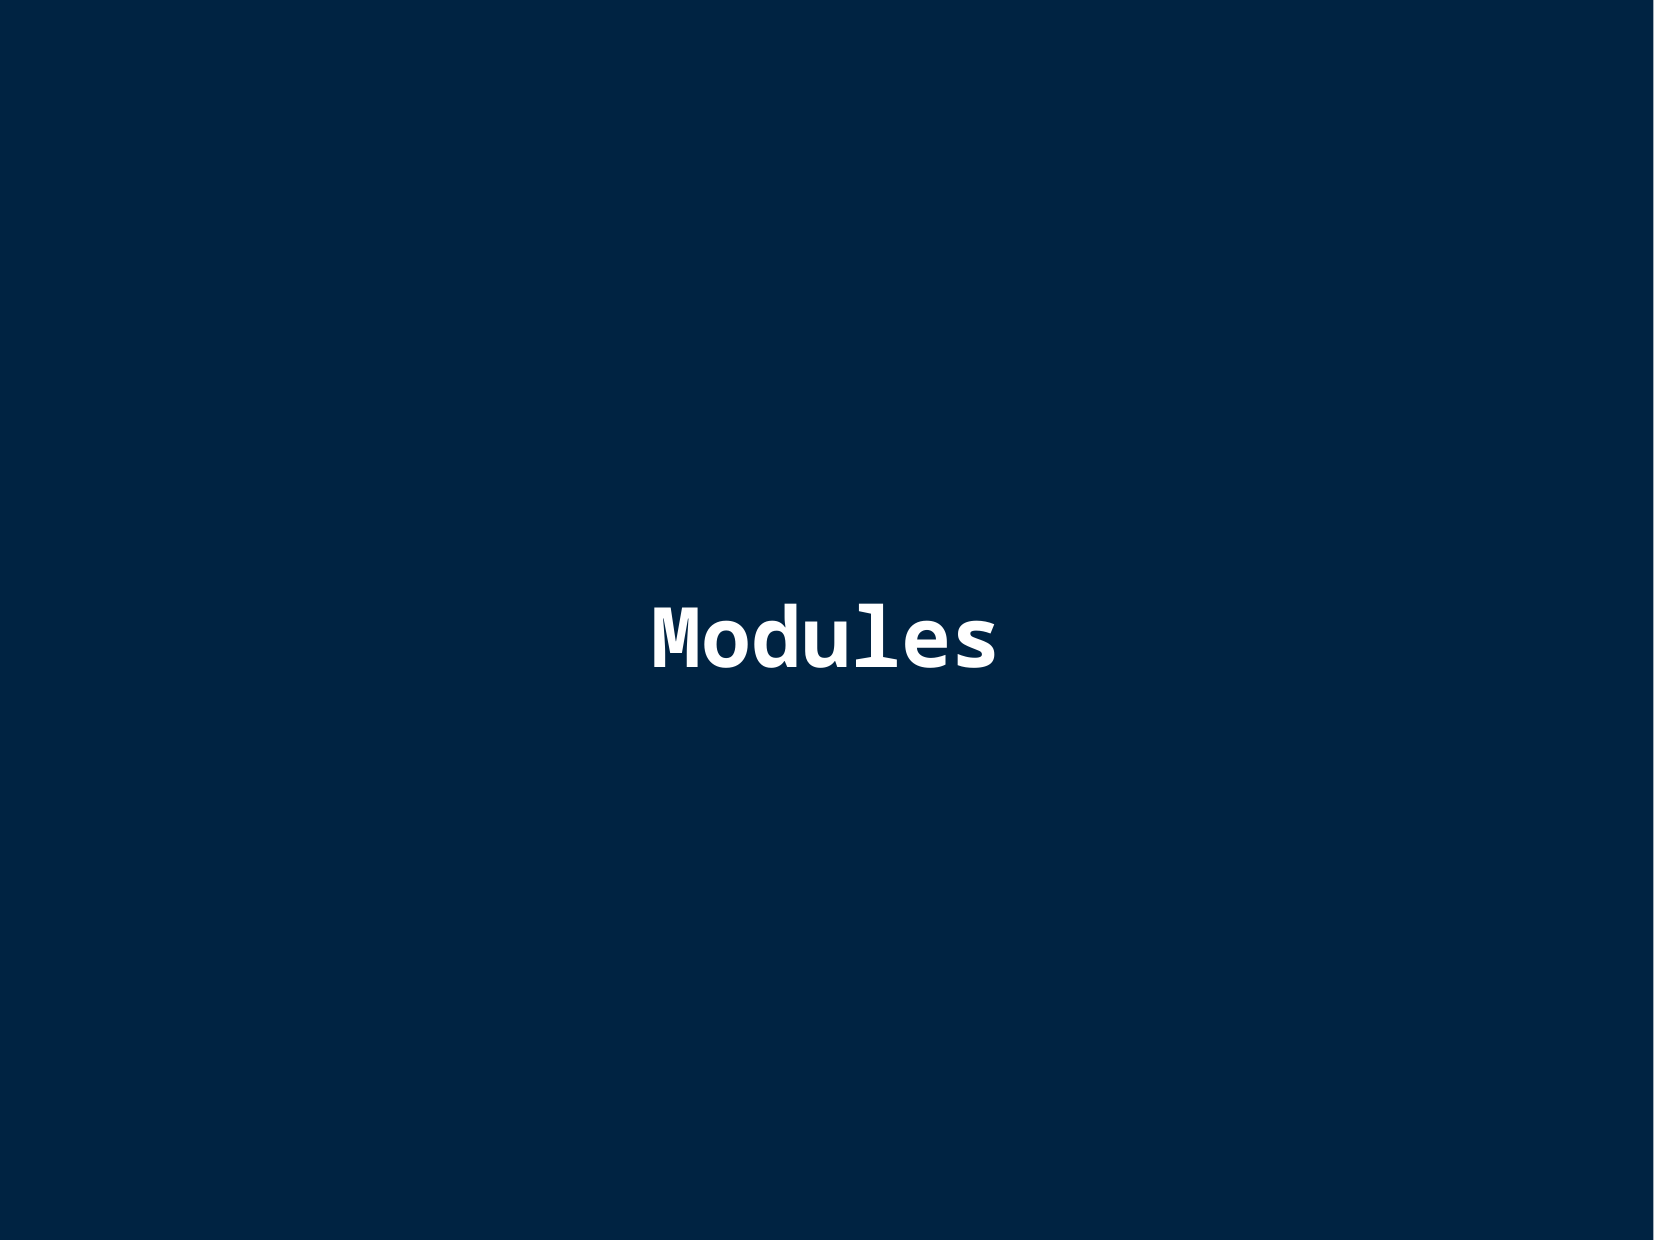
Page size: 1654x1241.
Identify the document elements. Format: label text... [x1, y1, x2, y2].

text_box Modules [261, 571, 1393, 670]
